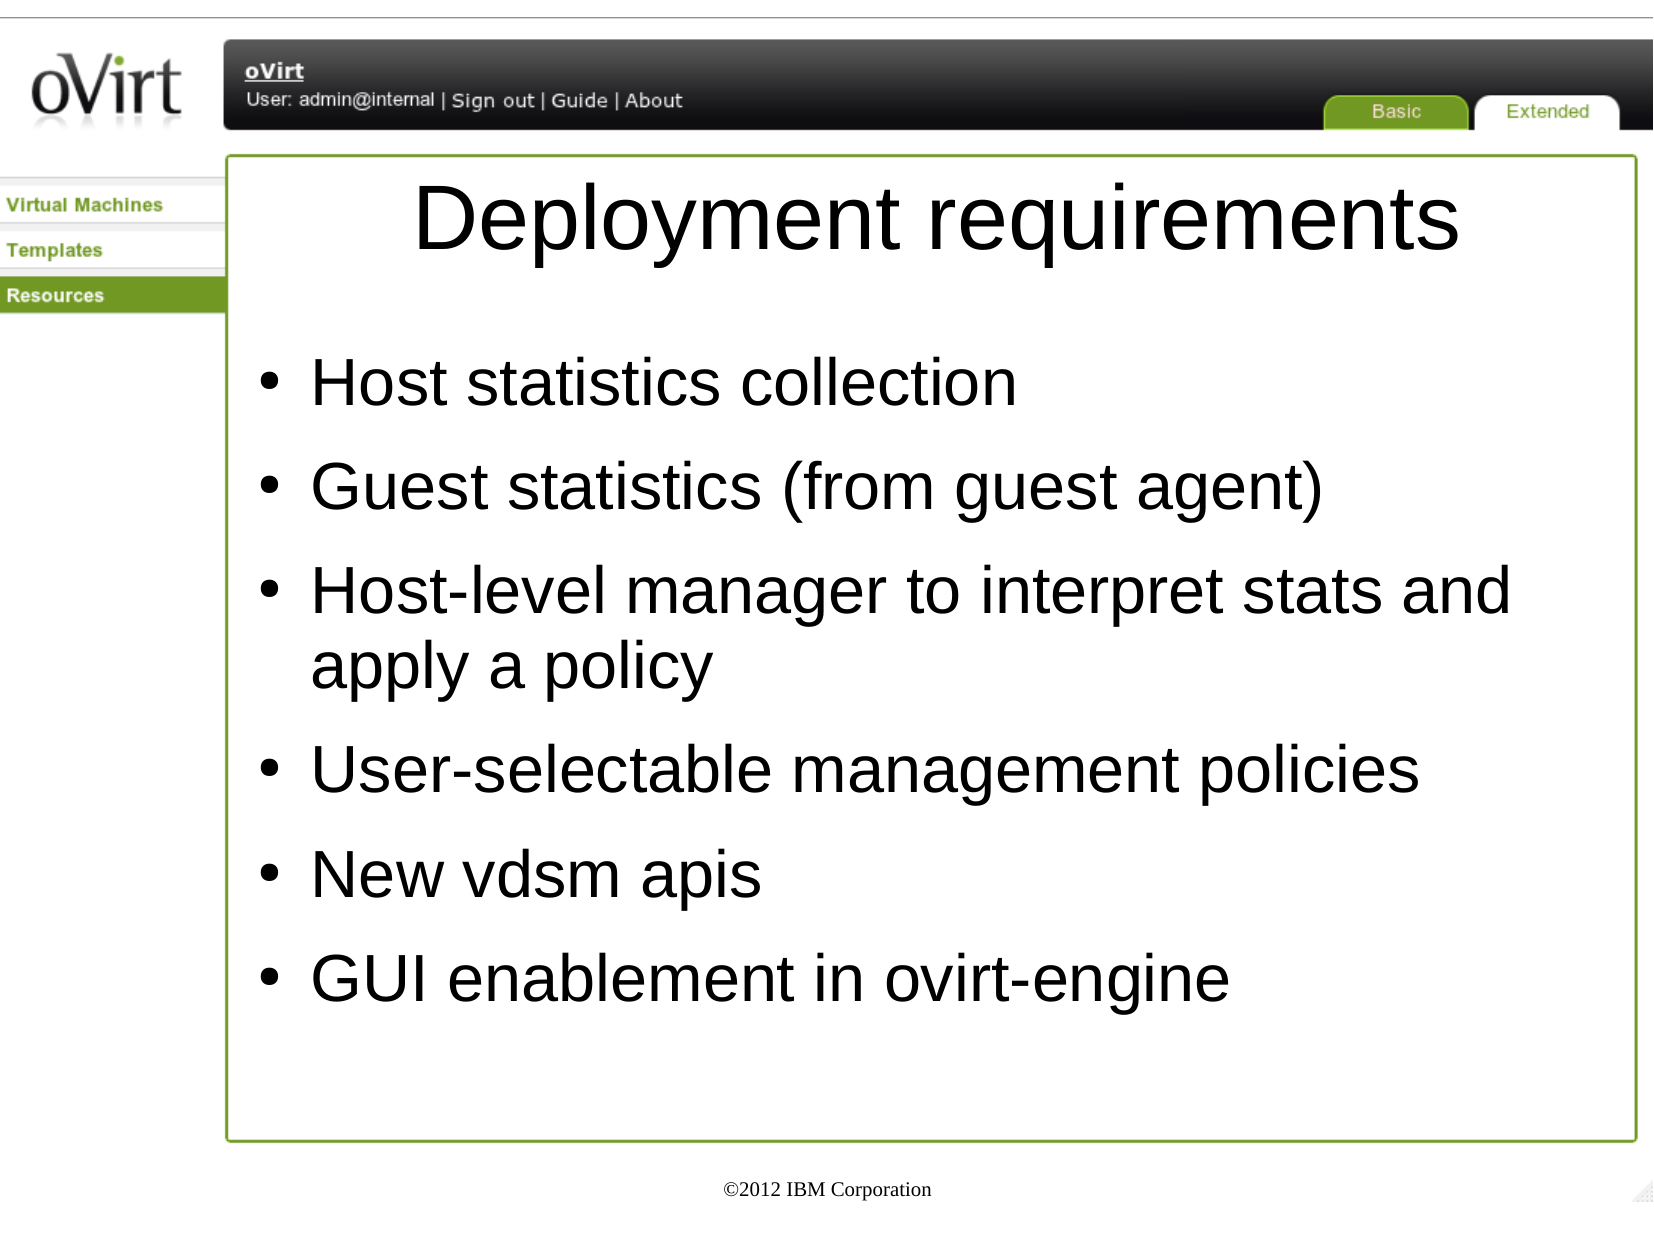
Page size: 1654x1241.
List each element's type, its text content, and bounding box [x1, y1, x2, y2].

title Deployment requirements [240, 114, 1636, 322]
list Host statistics collection Guest statistics (from guest agent) Host-level manager to interpret stats and apply a policy User-selectable management policies New vdsm apis GUI enablement in ovirt-engine [240, 345, 1571, 1133]
picture [0, 17, 1653, 1202]
